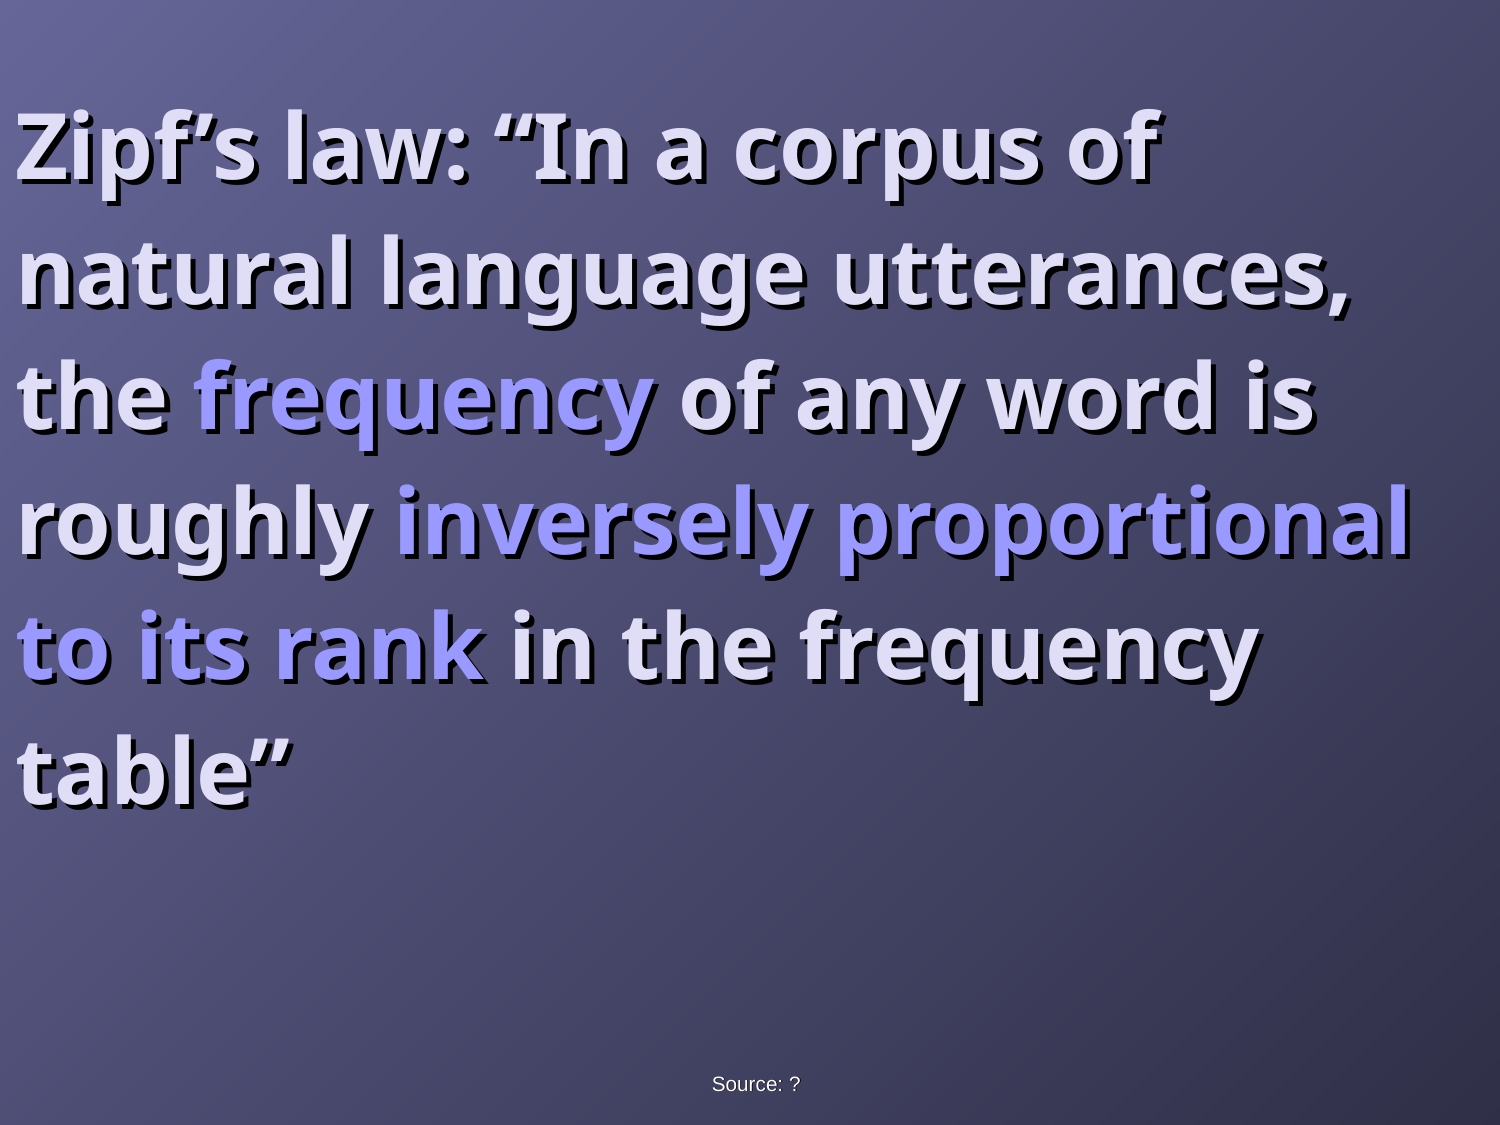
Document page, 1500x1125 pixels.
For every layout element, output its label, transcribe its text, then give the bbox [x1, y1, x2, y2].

text_box Source: ? [237, 1062, 1276, 1103]
title Zipf’s law: “In a corpus of natural language utterances, the frequency of any word is roughly inversely proportional to its rank in the frequency table” [0, 173, 1500, 739]
